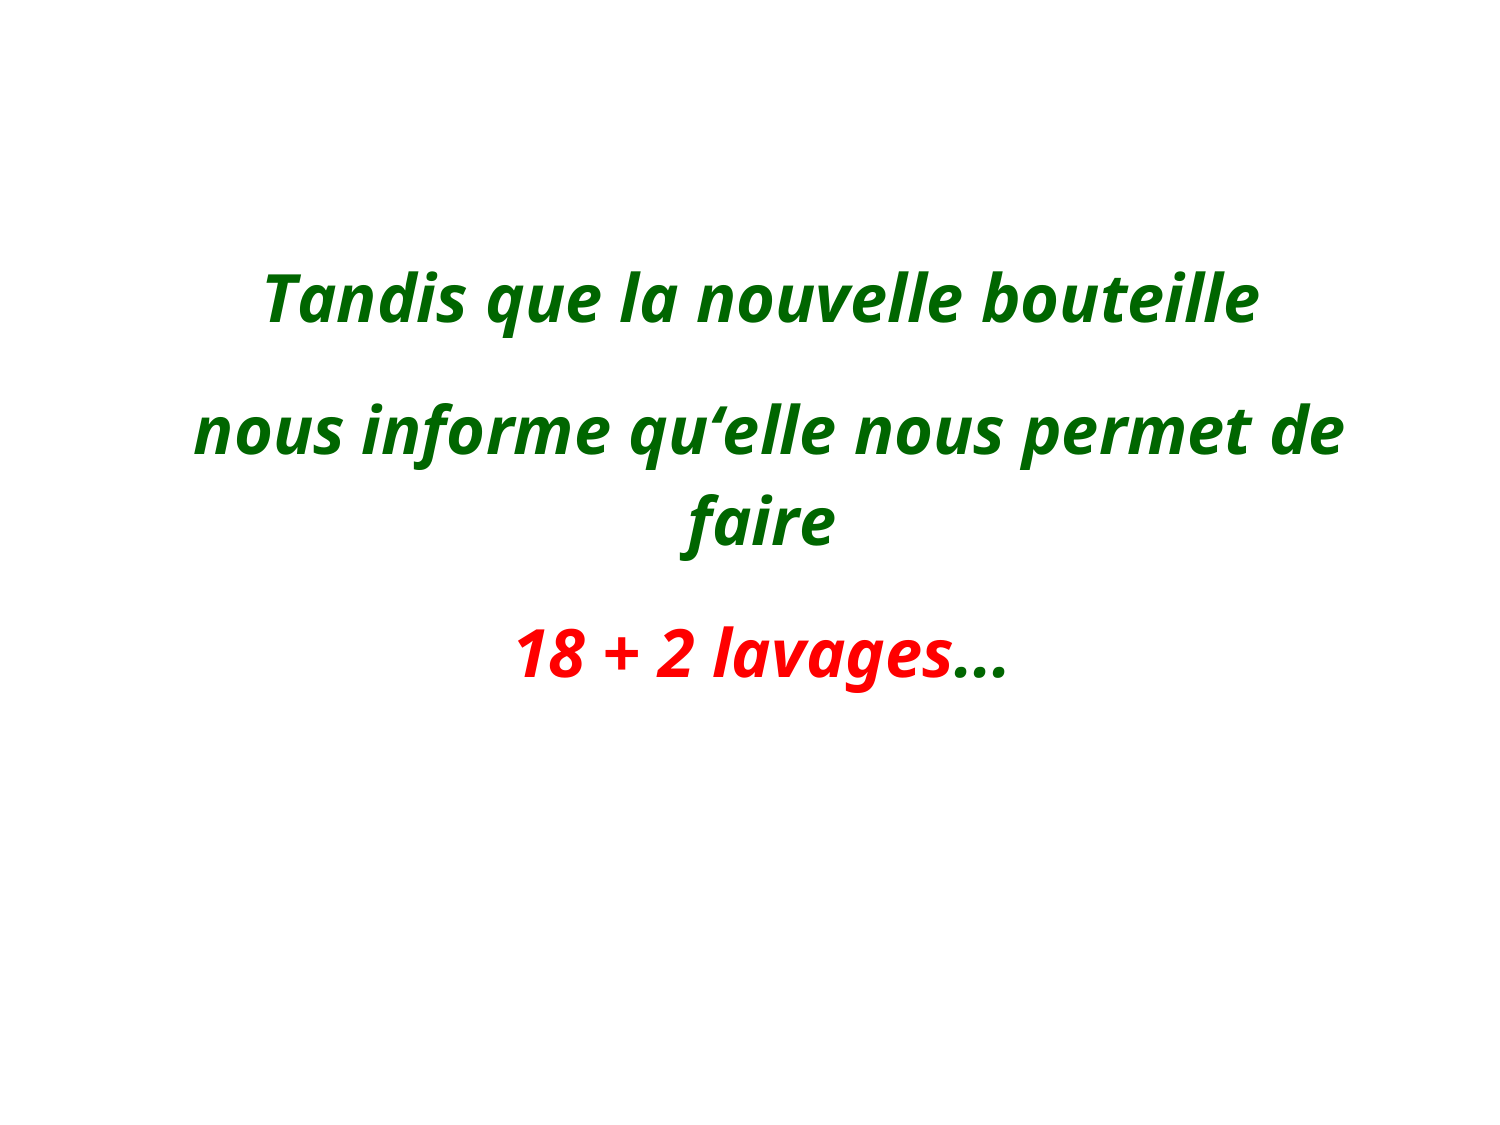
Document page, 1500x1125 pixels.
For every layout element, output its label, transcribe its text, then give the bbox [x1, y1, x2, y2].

text_box Tandis que la nouvelle bouteille nous informe qu‘elle nous permet de faire 18 + 2 lavages... [112, 243, 1412, 706]
